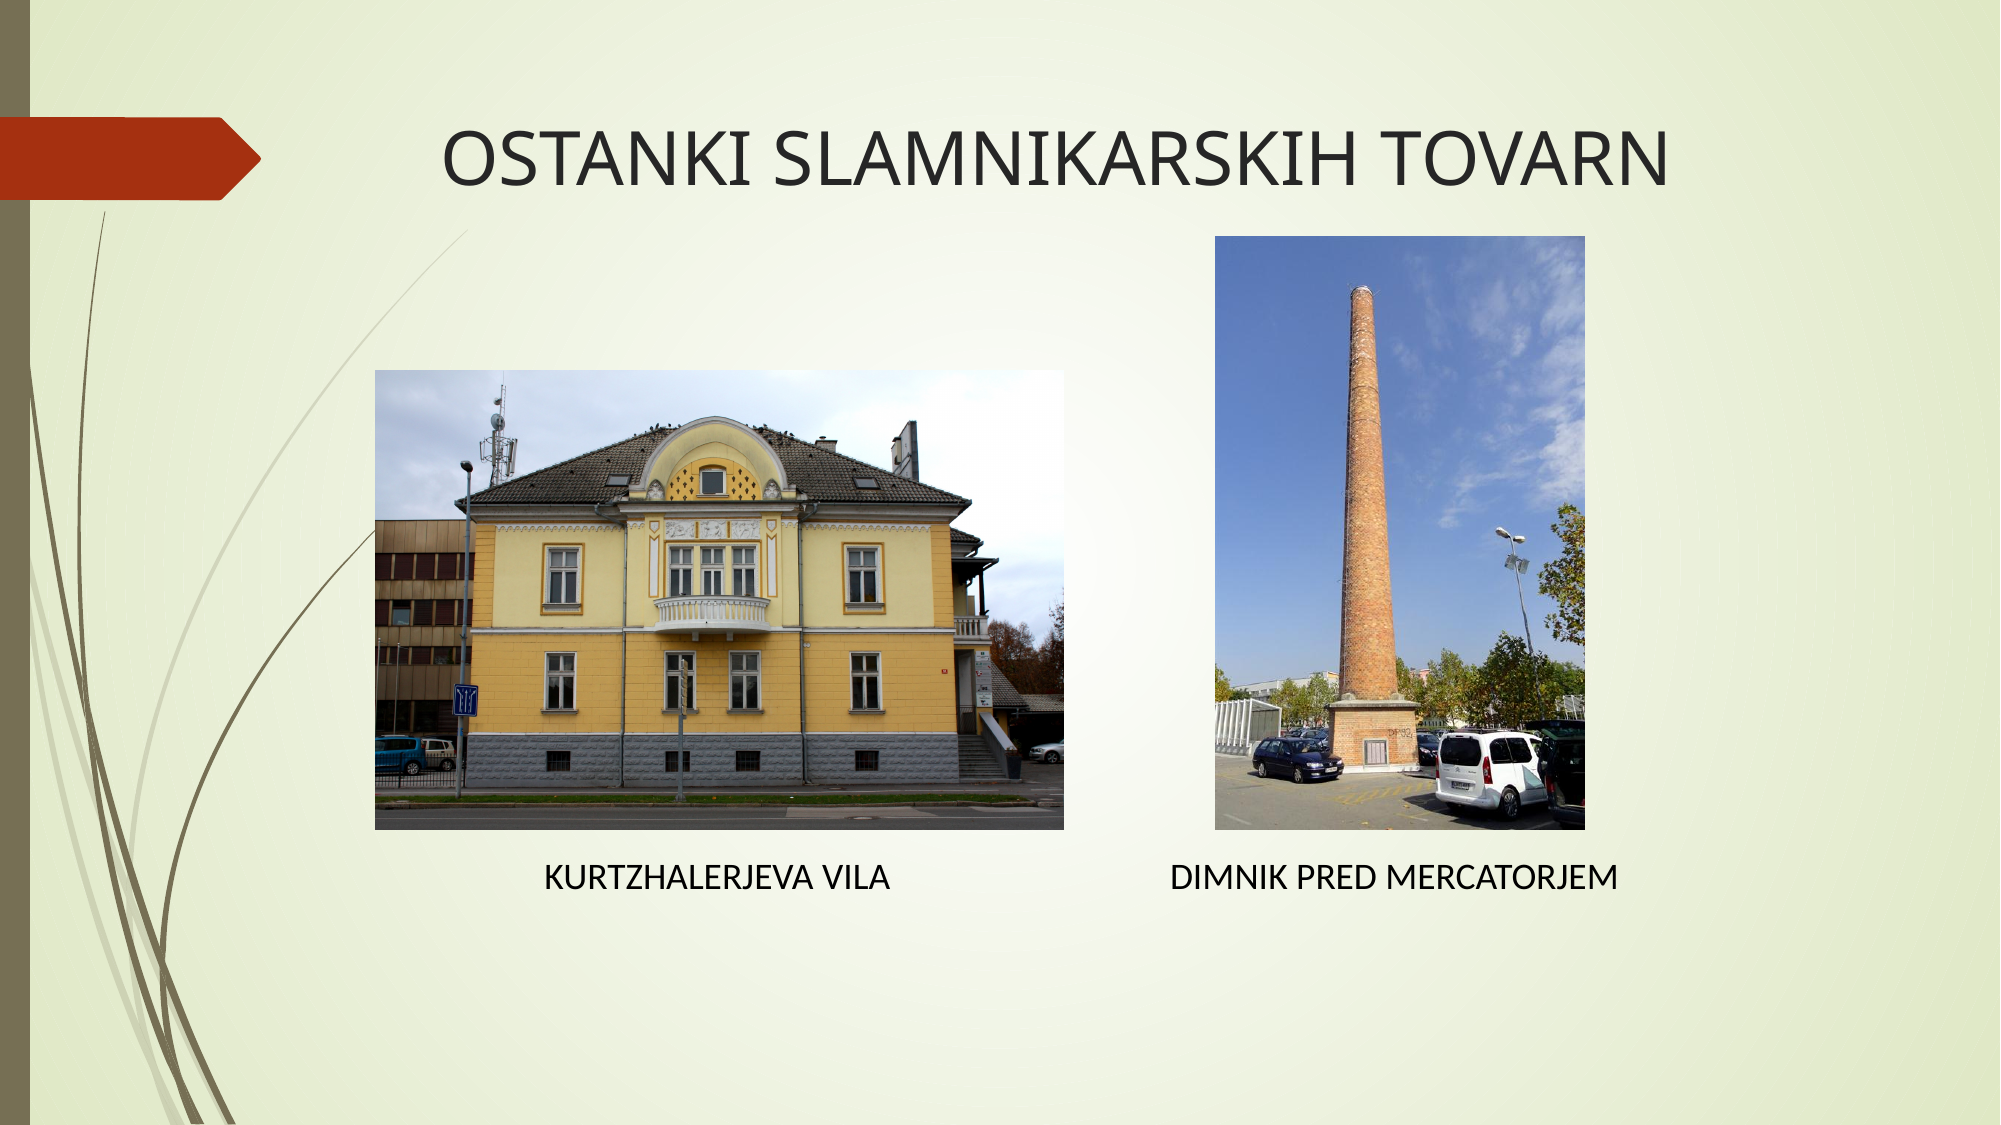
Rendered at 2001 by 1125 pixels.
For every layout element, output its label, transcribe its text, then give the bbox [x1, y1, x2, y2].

text_box KURTZHALERJEVA VILA DIMNIK PRED MERCATORJEM [529, 844, 1719, 906]
title OSTANKI SLAMNIKARSKIH TOVARN [425, 102, 1888, 313]
picture [1215, 236, 1585, 830]
picture [375, 370, 1064, 830]
